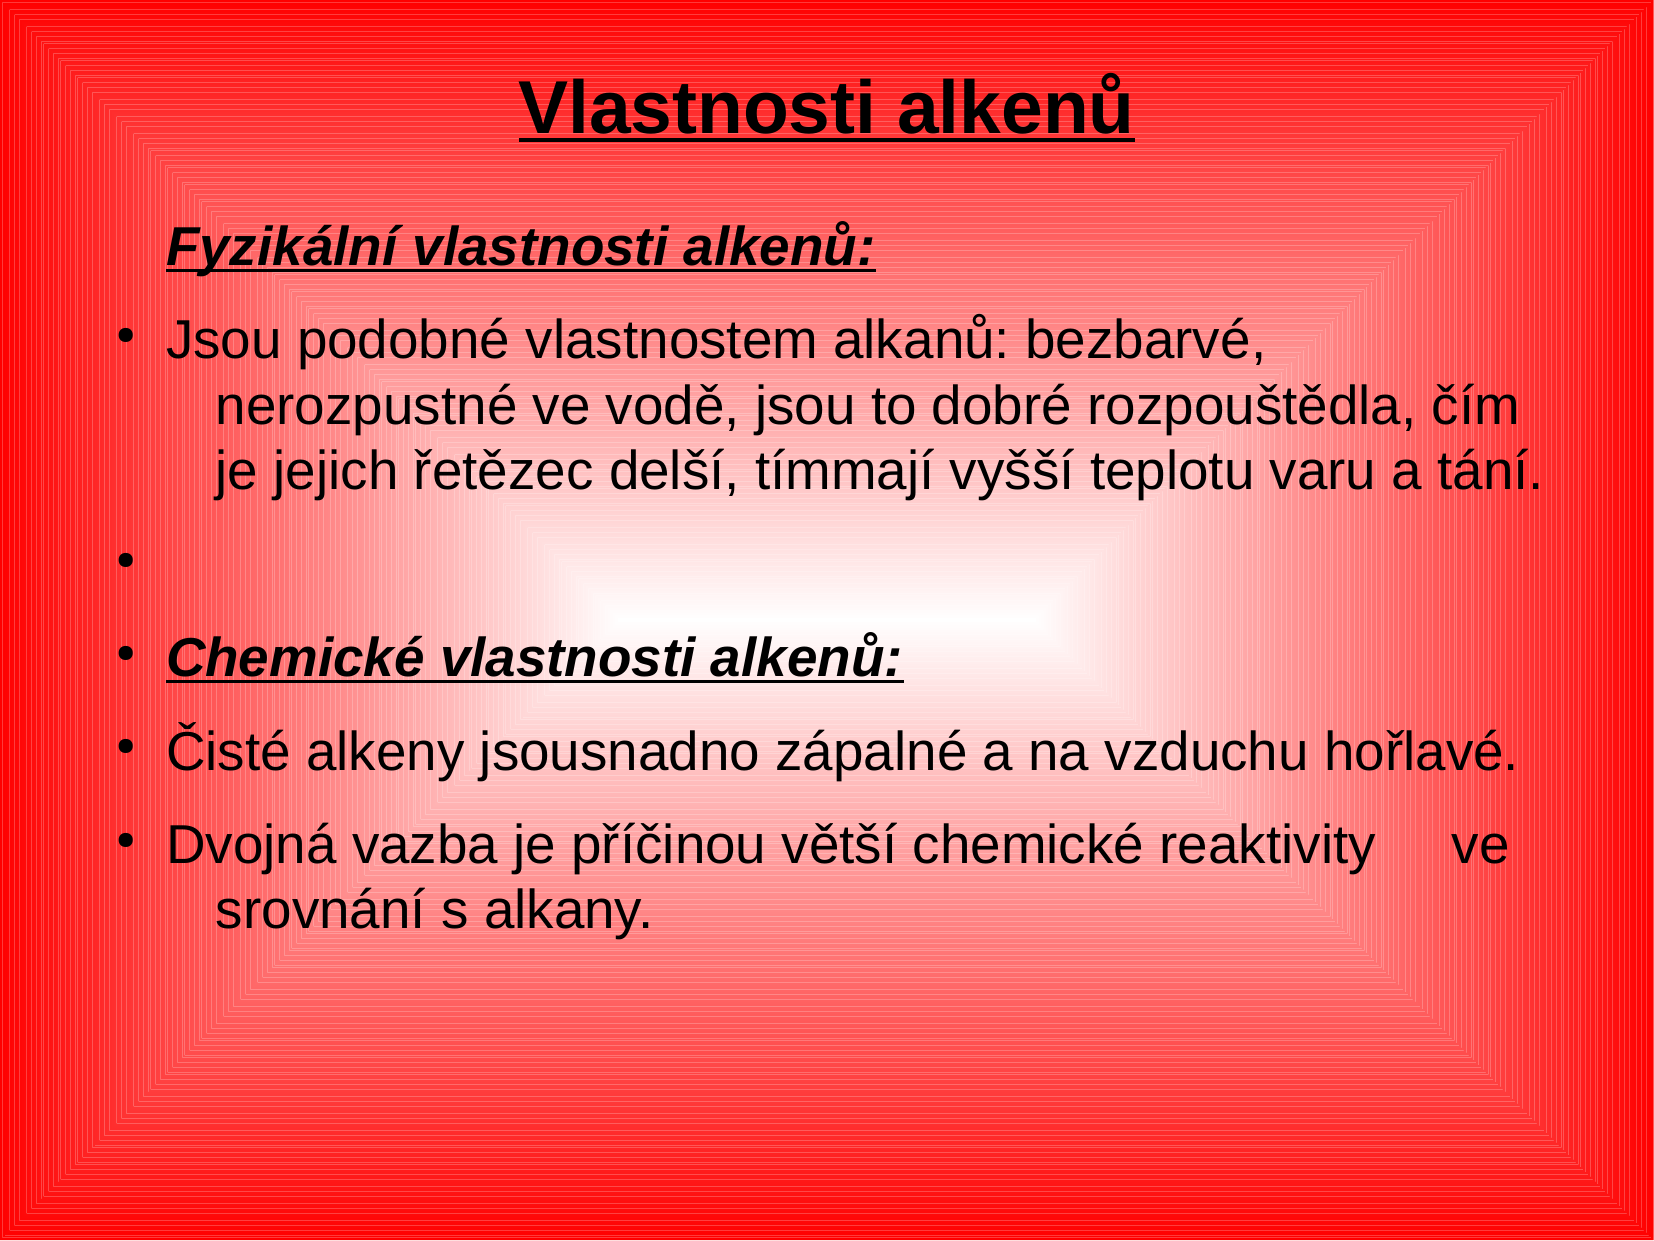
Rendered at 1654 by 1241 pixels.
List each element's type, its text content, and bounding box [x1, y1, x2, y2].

title Vlastnosti alkenů [82, 0, 1571, 208]
list Fyzikální vlastnosti alkenů: Jsou podobné vlastnostem alkanů: bezbarvé, nerozpustné ve vodě, jsou to dobré rozpouštědla, čím je jejich řetězec delší, tímmají vyšší teplotu varu a tání. Chemické vlastnosti alkenů: Čisté alkeny jsousnadno zápalné a na vzduchu hořlavé. Dvojná vazba je příčinou větší chemické reaktivity ve srovnání s alkany. [82, 210, 1571, 1030]
